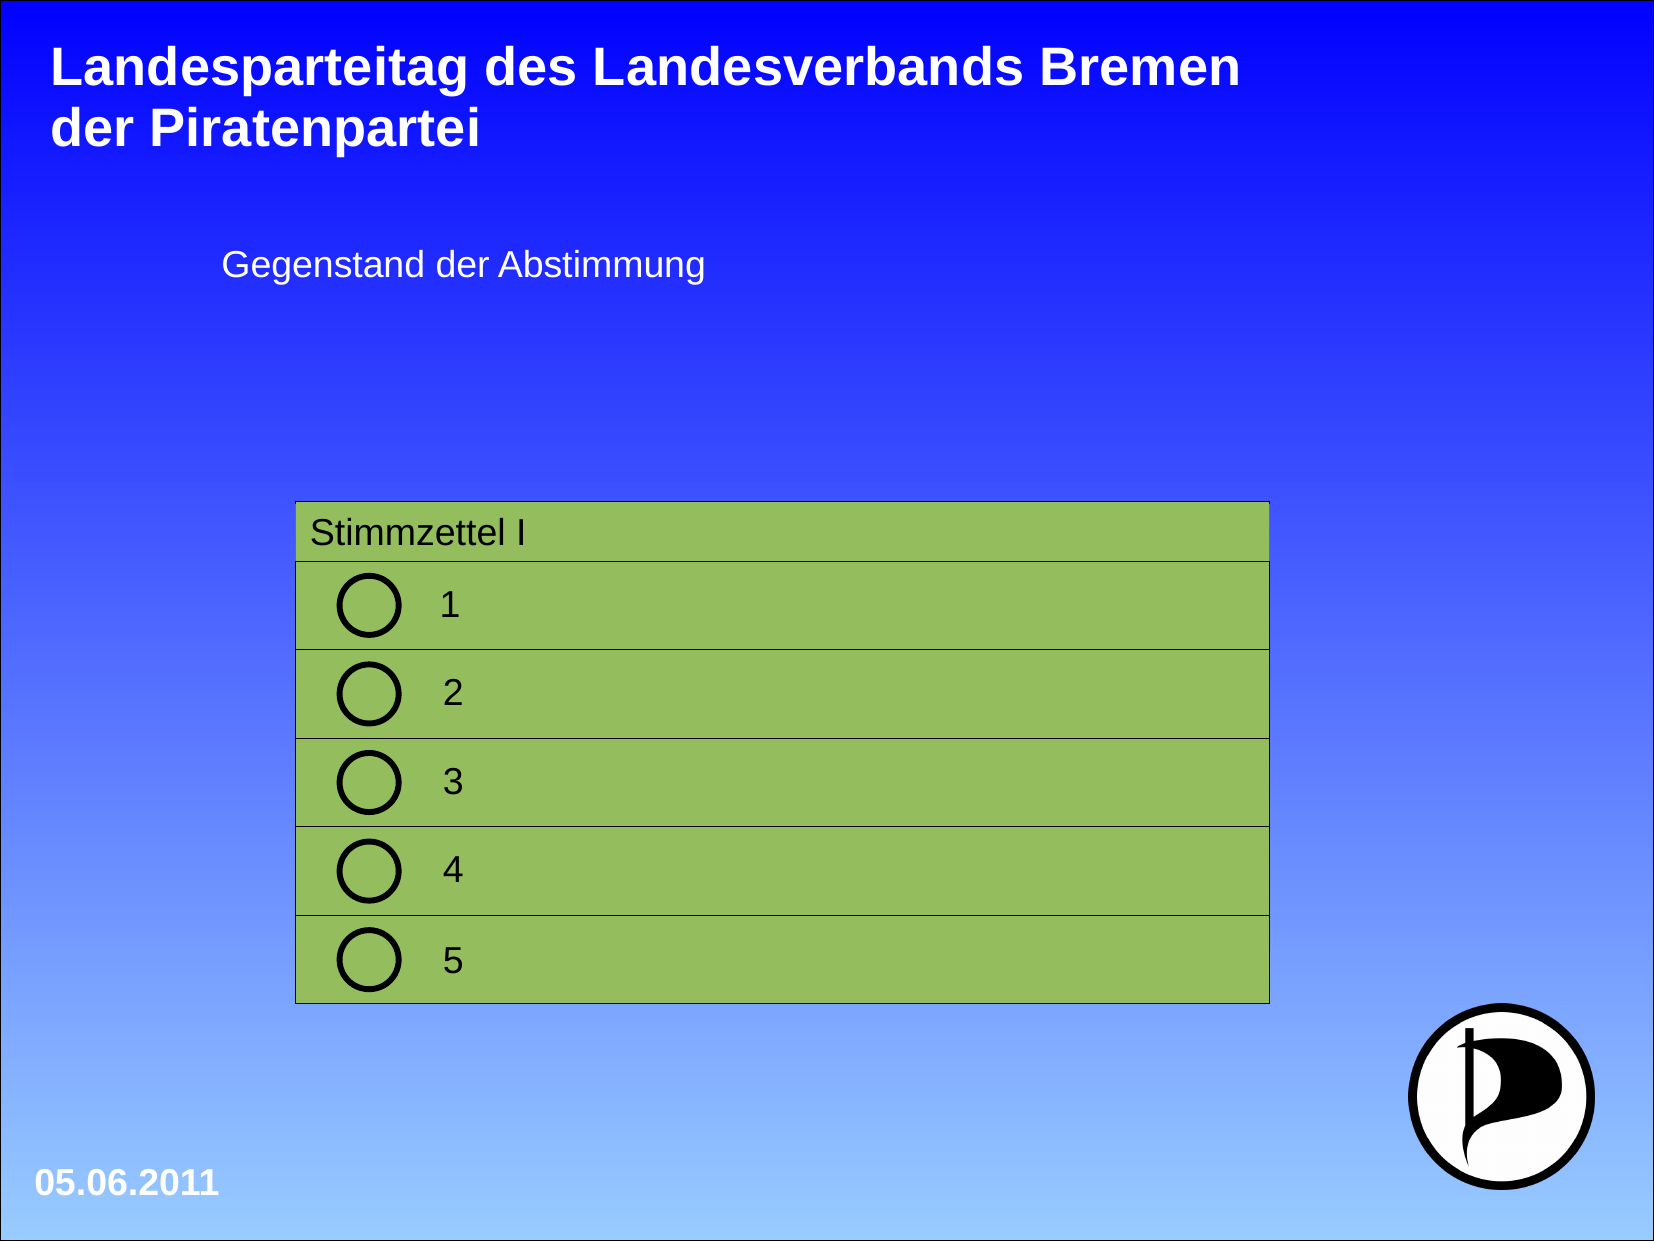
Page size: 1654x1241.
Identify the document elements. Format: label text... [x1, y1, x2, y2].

text_box 4 [428, 841, 479, 899]
text_box [295, 650, 1270, 738]
text_box Gegenstand der Abstimmung [206, 236, 1388, 473]
text_box 4 [1388, 412, 1653, 416]
text_box 1 [424, 575, 476, 633]
text_box [295, 562, 1270, 649]
text_box [295, 827, 1270, 915]
text_box 2 [428, 664, 479, 722]
text_box 4 [1, 412, 206, 416]
text_box 3 [428, 752, 479, 810]
text_box [295, 916, 1270, 1004]
text_box [295, 739, 1270, 826]
text_box Stimmzettel I [295, 504, 1270, 562]
text_box 5 [428, 932, 479, 990]
picture [1408, 1003, 1595, 1190]
